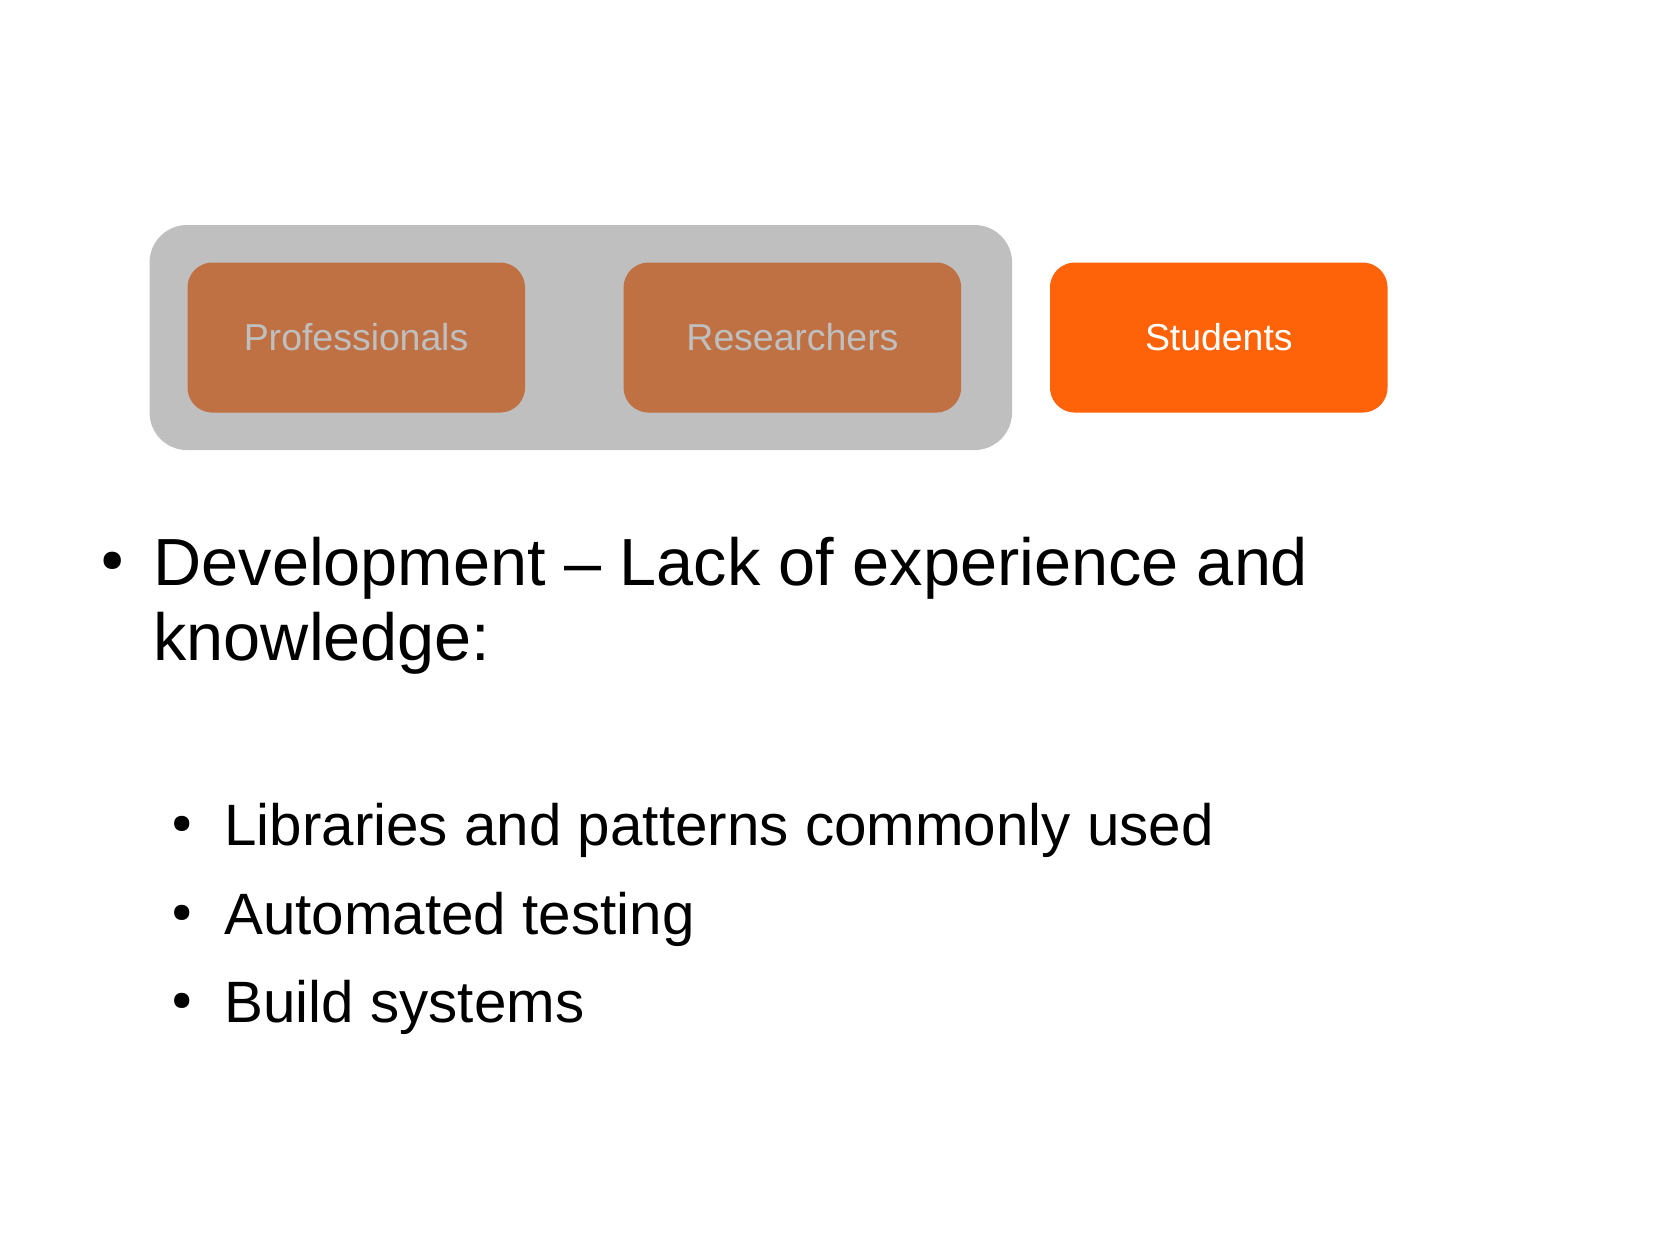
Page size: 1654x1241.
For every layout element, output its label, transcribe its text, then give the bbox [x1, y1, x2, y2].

list Development – Lack of experience and knowledge: Libraries and patterns commonly used Automated testing Build systems [82, 525, 1571, 1109]
text_box Students [1050, 262, 1388, 413]
text_box [149, 225, 1013, 451]
